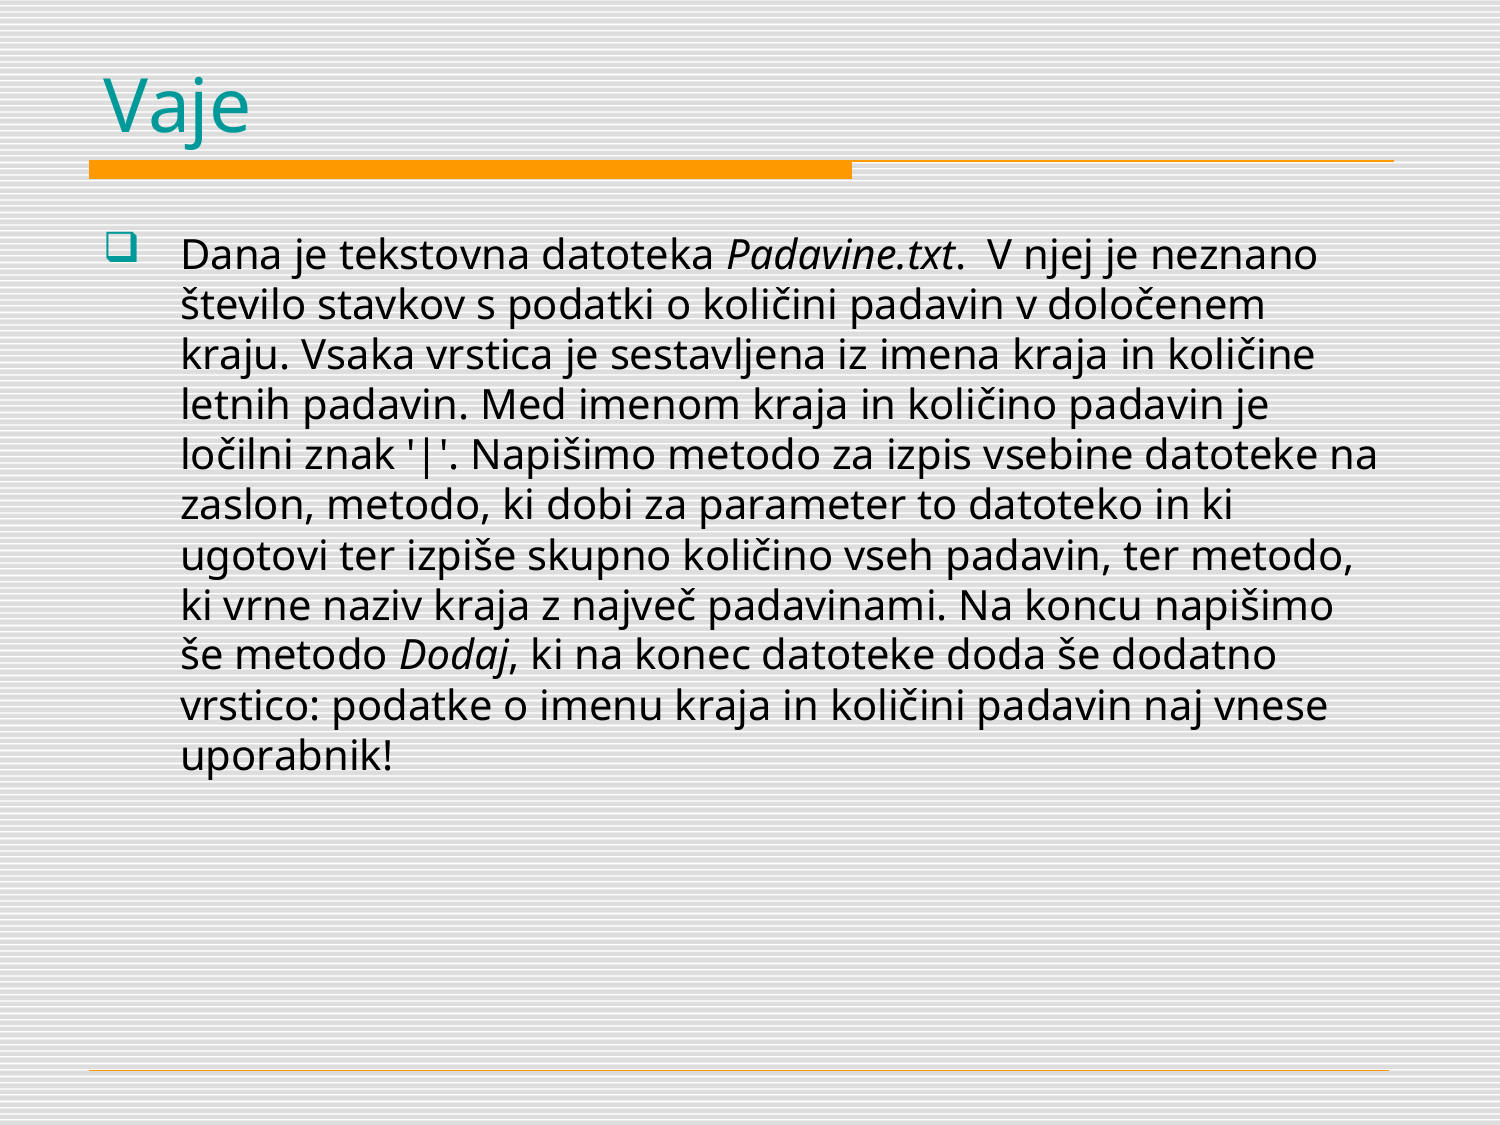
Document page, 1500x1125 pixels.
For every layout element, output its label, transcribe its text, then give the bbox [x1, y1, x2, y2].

list Dana je tekstovna datoteka Padavine.txt. V njej je neznano število stavkov s podatki o količini padavin v določenem kraju. Vsaka vrstica je sestavljena iz imena kraja in količine letnih padavin. Med imenom kraja in količino padavin je ločilni znak '|'. Napišimo metodo za izpis vsebine datoteke na zaslon, metodo, ki dobi za parameter to datoteko in ki ugotovi ter izpiše skupno količino vseh padavin, ter metodo, ki vrne naziv kraja z največ padavinami. Na koncu napišimo še metodo Dodaj, ki na konec datoteke doda še dodatno vrstico: podatke o imenu kraja in količini padavin naj vnese uporabnik! [88, 220, 1401, 1059]
title Vaje [88, 42, 1401, 155]
picture [0, 0, 1500, 1125]
